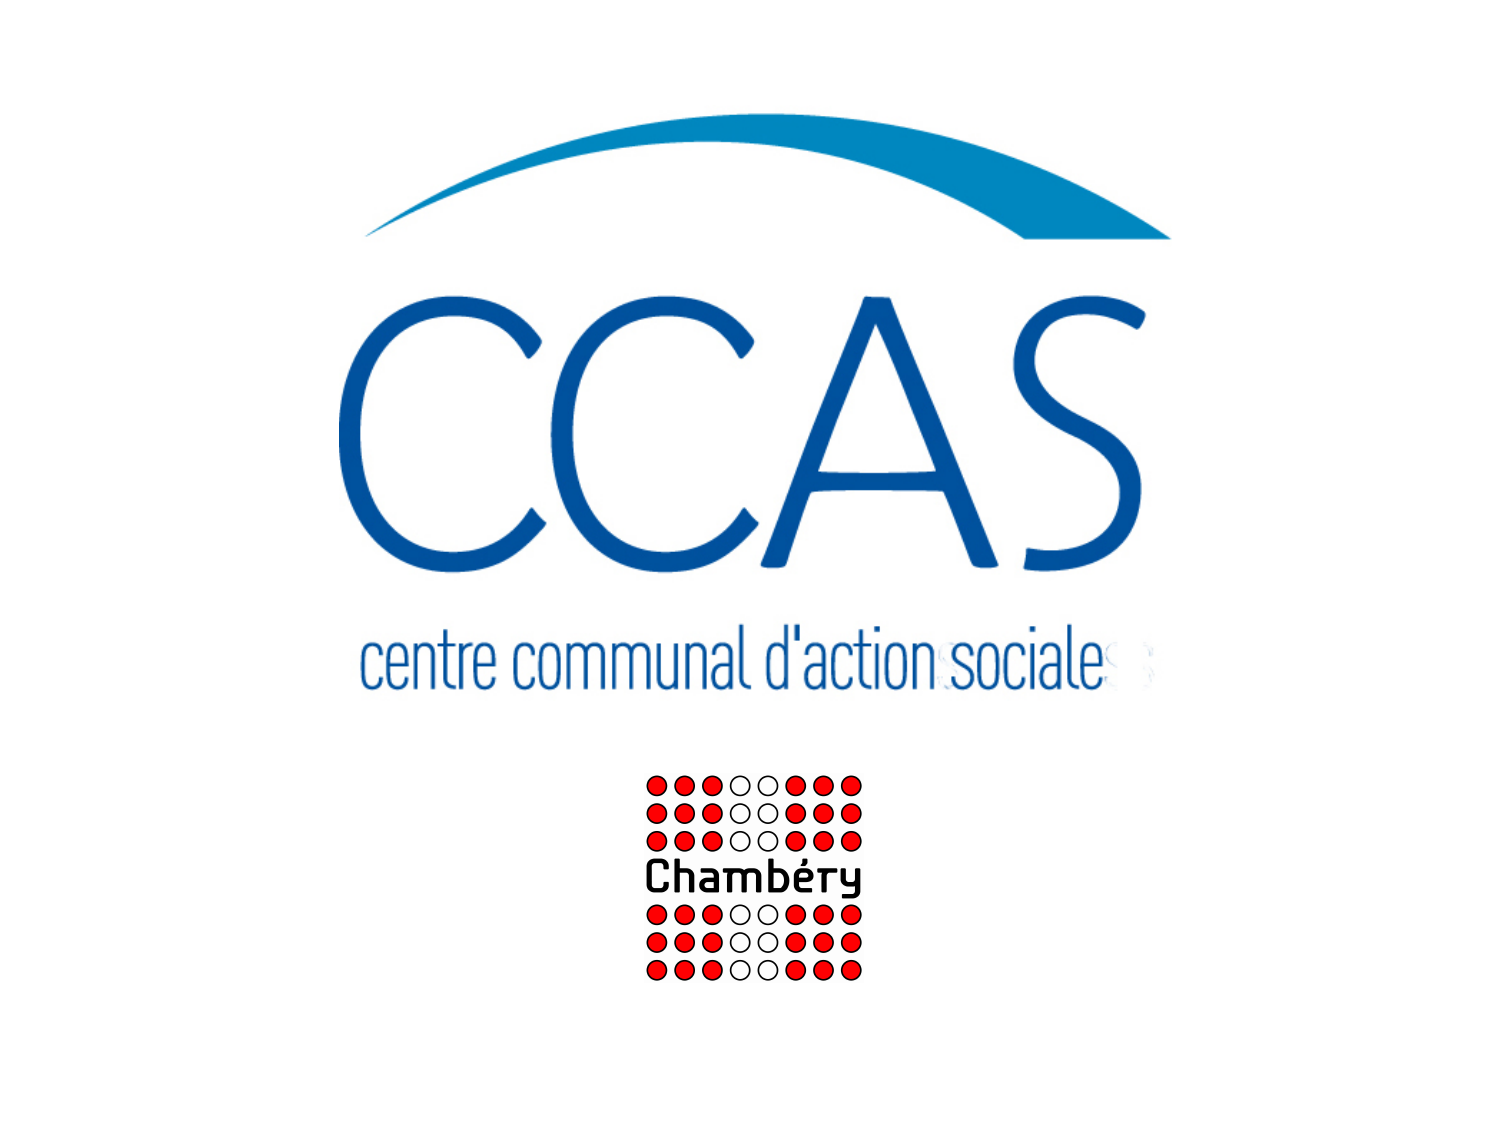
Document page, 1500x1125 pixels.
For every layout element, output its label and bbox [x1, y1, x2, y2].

picture [339, 105, 1172, 701]
picture [644, 773, 864, 983]
